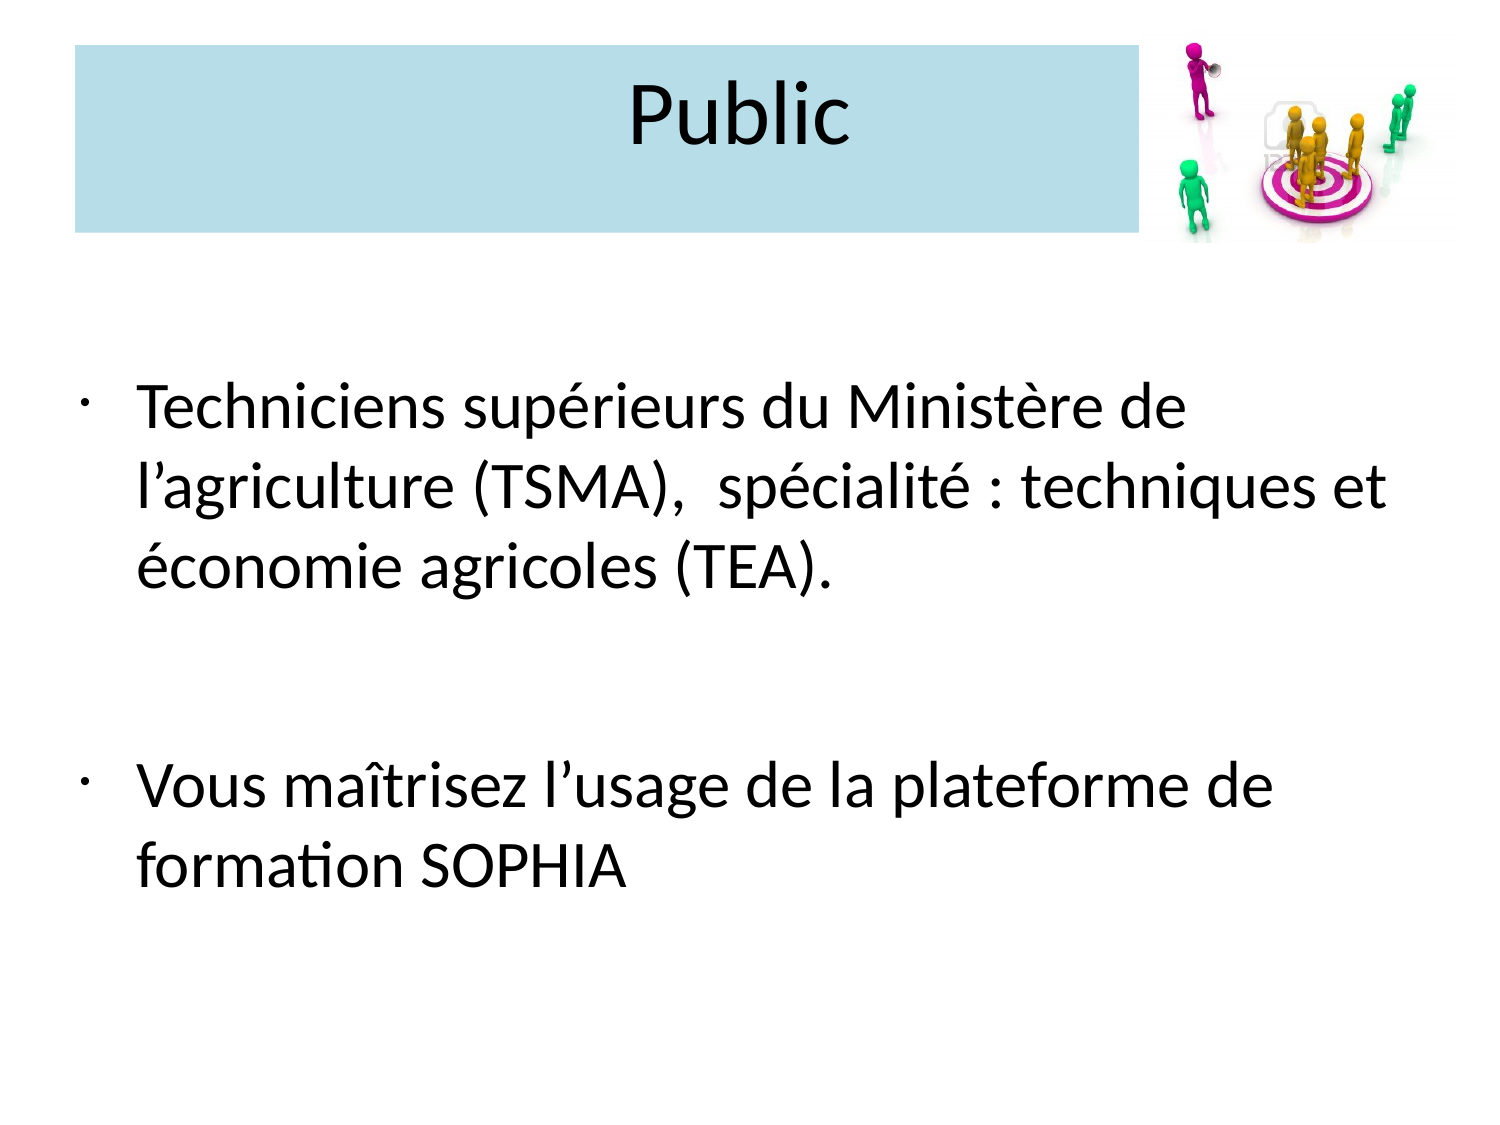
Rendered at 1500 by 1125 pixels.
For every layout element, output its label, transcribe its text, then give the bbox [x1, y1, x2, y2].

title Public [75, 45, 1139, 233]
list Techniciens supérieurs du Ministère de l’agriculture (TSMA), spécialité : techniques et économie agricoles (TEA). Vous maîtrisez l’usage de la plateforme de formation SOPHIA [64, 245, 1415, 988]
picture [1139, 30, 1457, 243]
